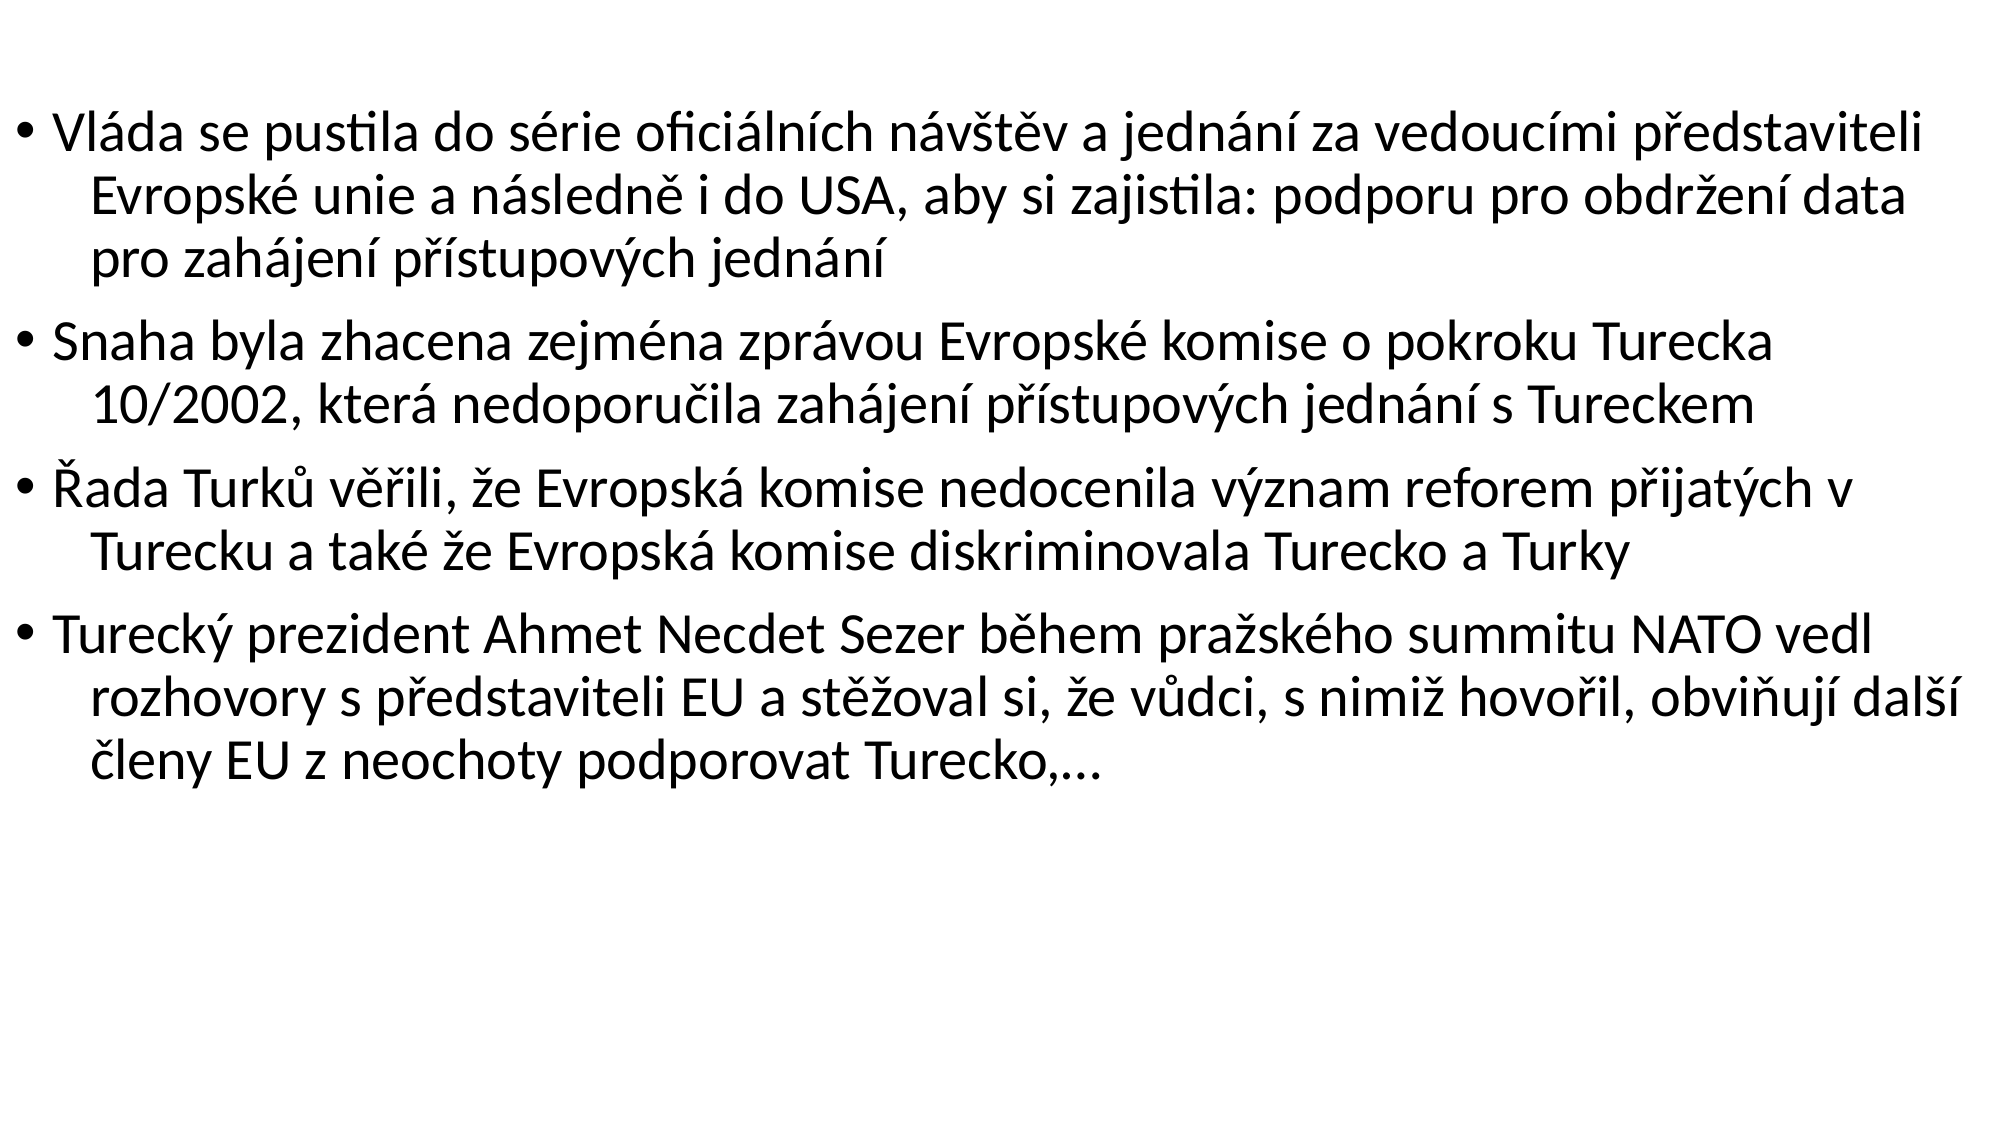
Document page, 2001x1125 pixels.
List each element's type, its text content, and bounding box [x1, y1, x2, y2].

list Vláda se pustila do série oficiálních návštěv a jednání za vedoucími představiteli Evropské unie a následně i do USA, aby si zajistila: podporu pro obdržení data pro zahájení přístupových jednání Snaha byla zhacena zejména zprávou Evropské komise o pokroku Turecka 10/2002, která nedoporučila zahájení přístupových jednání s Tureckem Řada Turků věřili, že Evropská komise nedocenila význam reforem přijatých v Turecku a také že Evropská komise diskriminovala Turecko a Turky Turecký prezident Ahmet Necdet Sezer během pražského summitu NATO vedl rozhovory s představiteli EU a stěžoval si, že vůdci, s nimiž hovořil, obviňují další členy EU z neochoty podporovat Turecko,… [0, 93, 1985, 1125]
